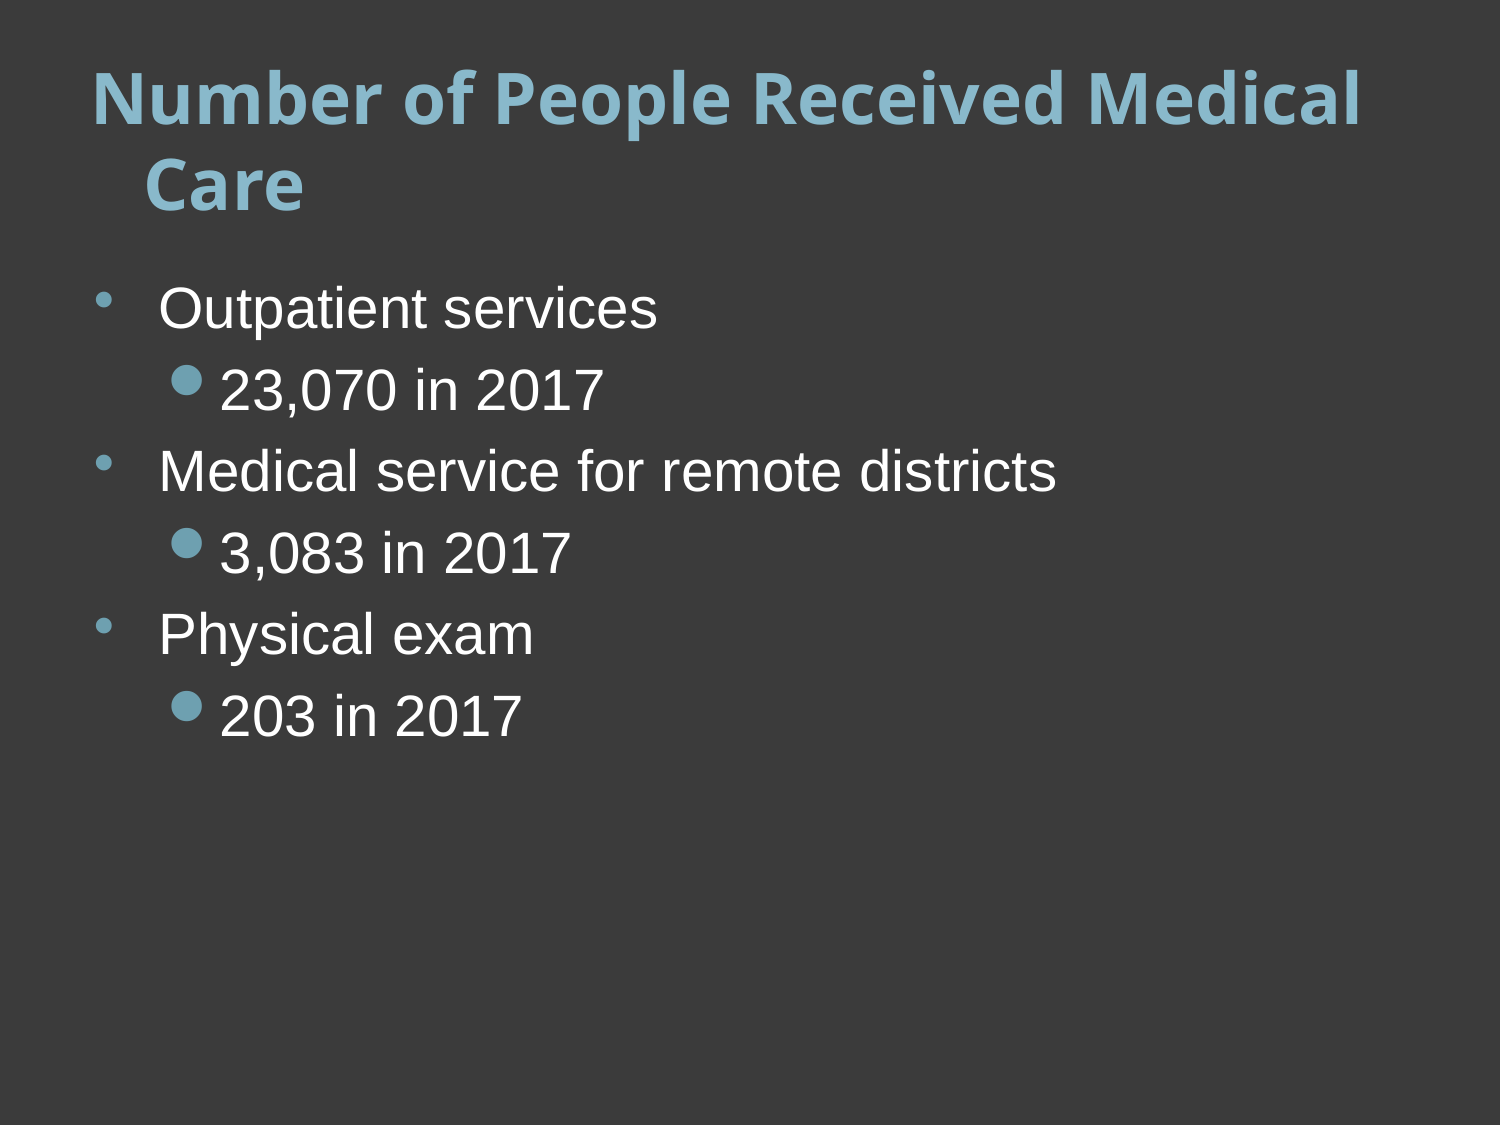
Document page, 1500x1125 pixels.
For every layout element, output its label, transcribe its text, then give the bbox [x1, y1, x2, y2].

list Outpatient services 23,070 in 2017 Medical service for remote districts 3,083 in 2017 Physical exam 203 in 2017 [75, 262, 1300, 1005]
title Number of People Received Medical Care [75, 45, 1447, 233]
